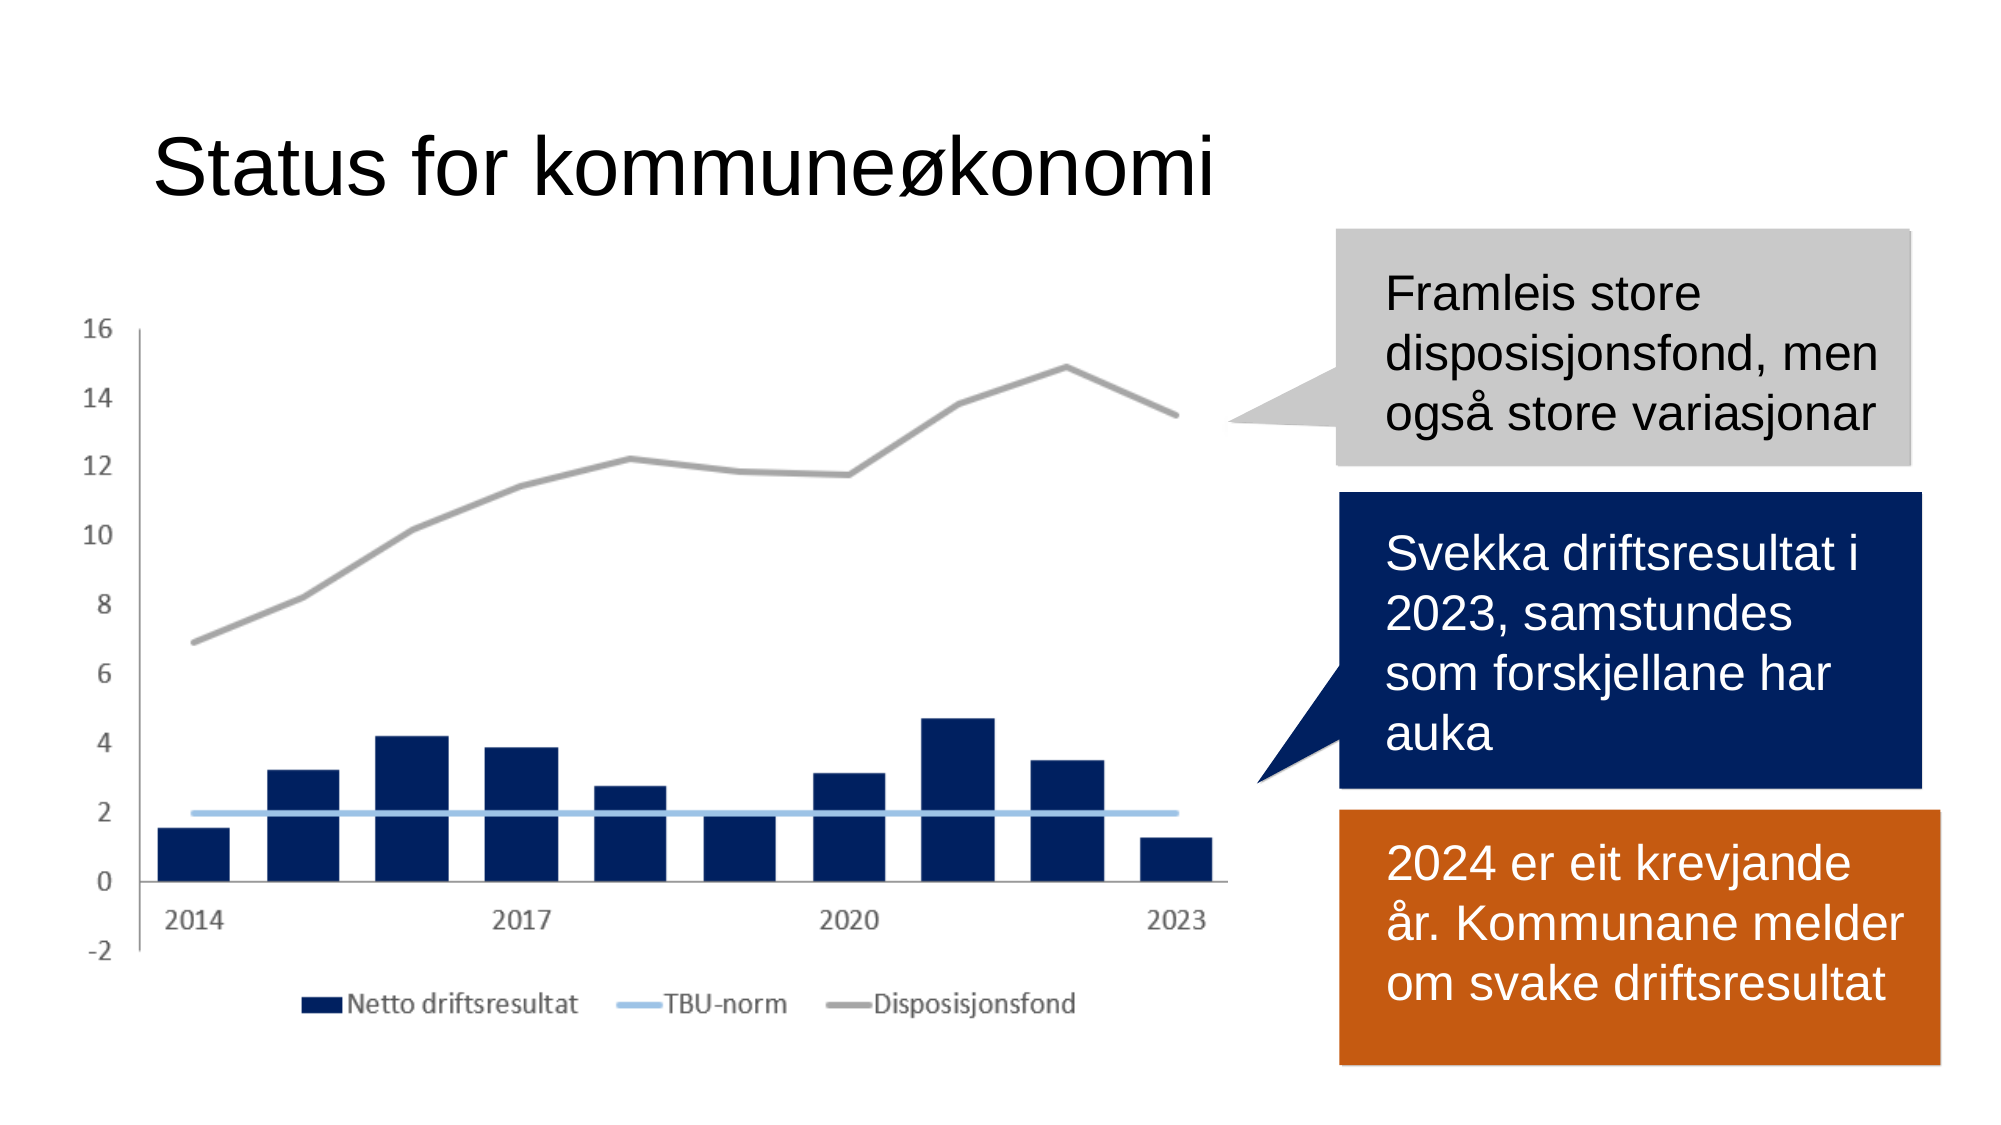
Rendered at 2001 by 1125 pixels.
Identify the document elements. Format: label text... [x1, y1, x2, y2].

text_box [1339, 809, 1941, 1066]
text_box 2024 er eit krevjande år. Kommunane melder om svake driftsresultat [1371, 822, 1925, 1041]
text_box [1228, 228, 1922, 942]
picture [72, 277, 1228, 1028]
title Status for kommuneøkonomi [137, 59, 1863, 278]
text_box Framleis store disposisjonsfond, men også store variasjonar [1370, 253, 1919, 457]
text_box Svekka driftsresultat i 2023, samstundes som forskjellane har auka [1370, 512, 1885, 790]
